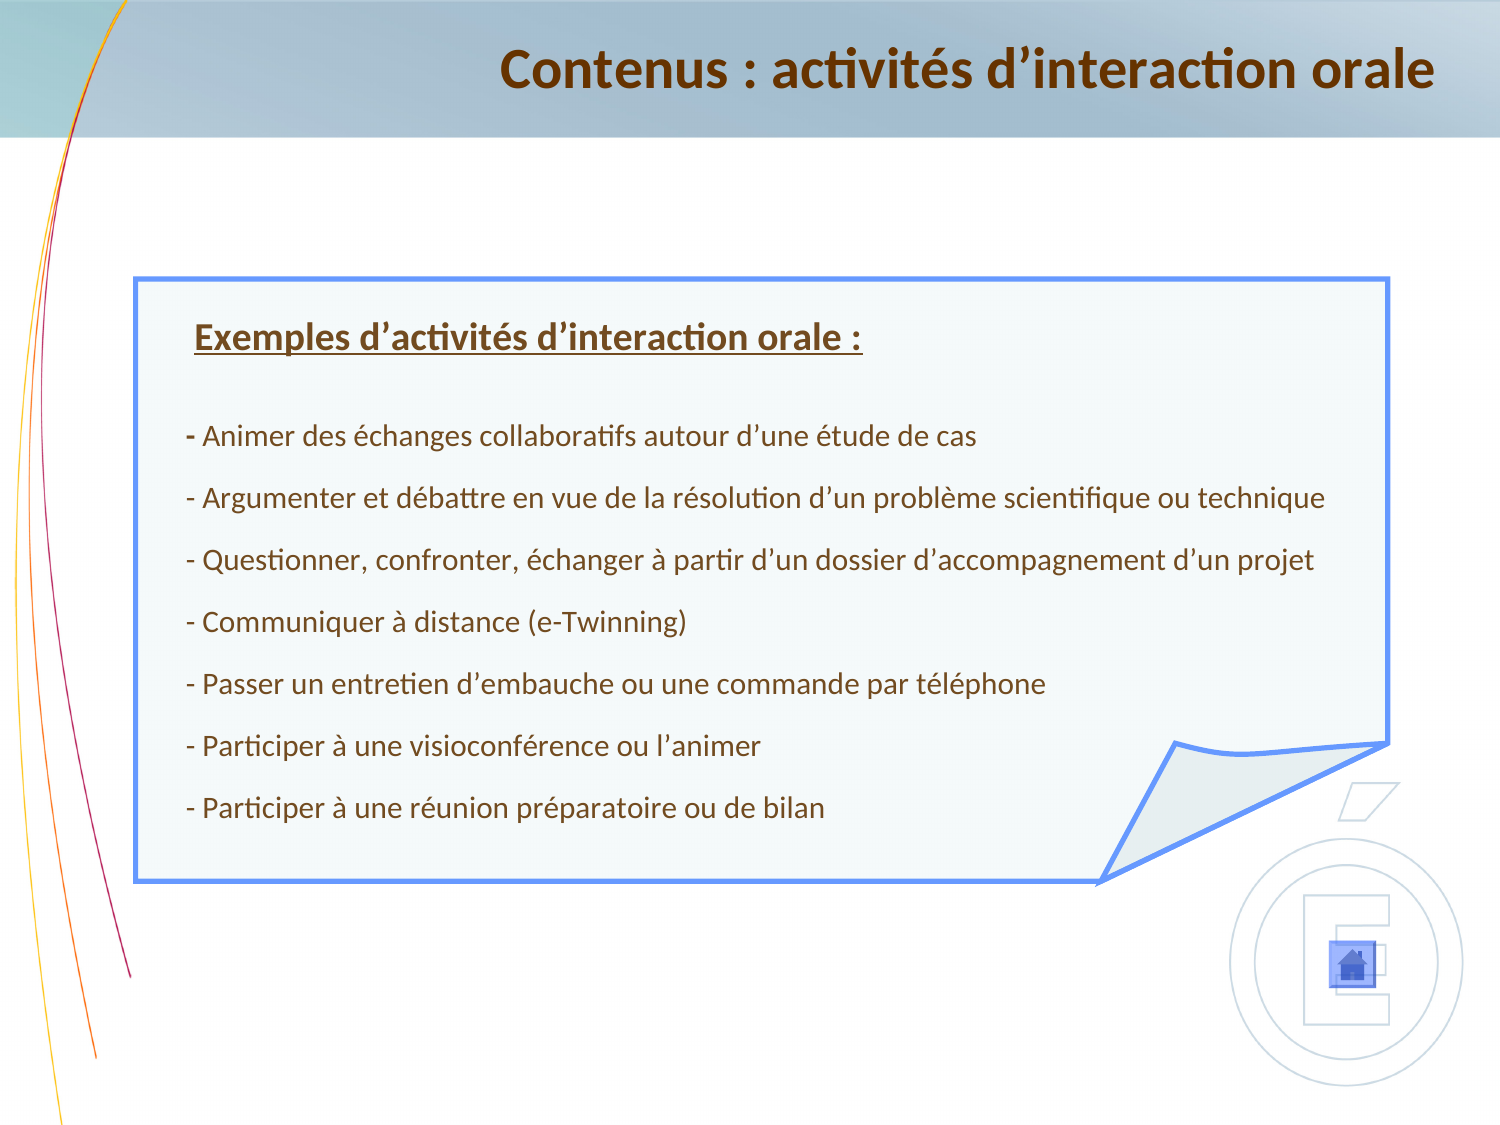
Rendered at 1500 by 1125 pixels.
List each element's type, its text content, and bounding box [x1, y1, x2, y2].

text_box [135, 278, 1388, 882]
text_box [1329, 940, 1377, 989]
title Contenus : activités d’interaction orale [312, 0, 1451, 160]
list Exemples d’activités d’interaction orale : - Animer des échanges collaboratifs autour d’une étude de cas - Argumenter et débattre en vue de la résolution d’un problème scientifique ou technique - Questionner, confronter, échanger à partir d’un dossier d’accompagnement d’un projet - Communiquer à distance (e-Twinning) - Passer un entretien d’embauche ou une commande par téléphone - Participer à une visioconférence ou l’animer - Participer à une réunion préparatoire ou de bilan [171, 744, 1388, 1000]
picture [0, 0, 1500, 1125]
